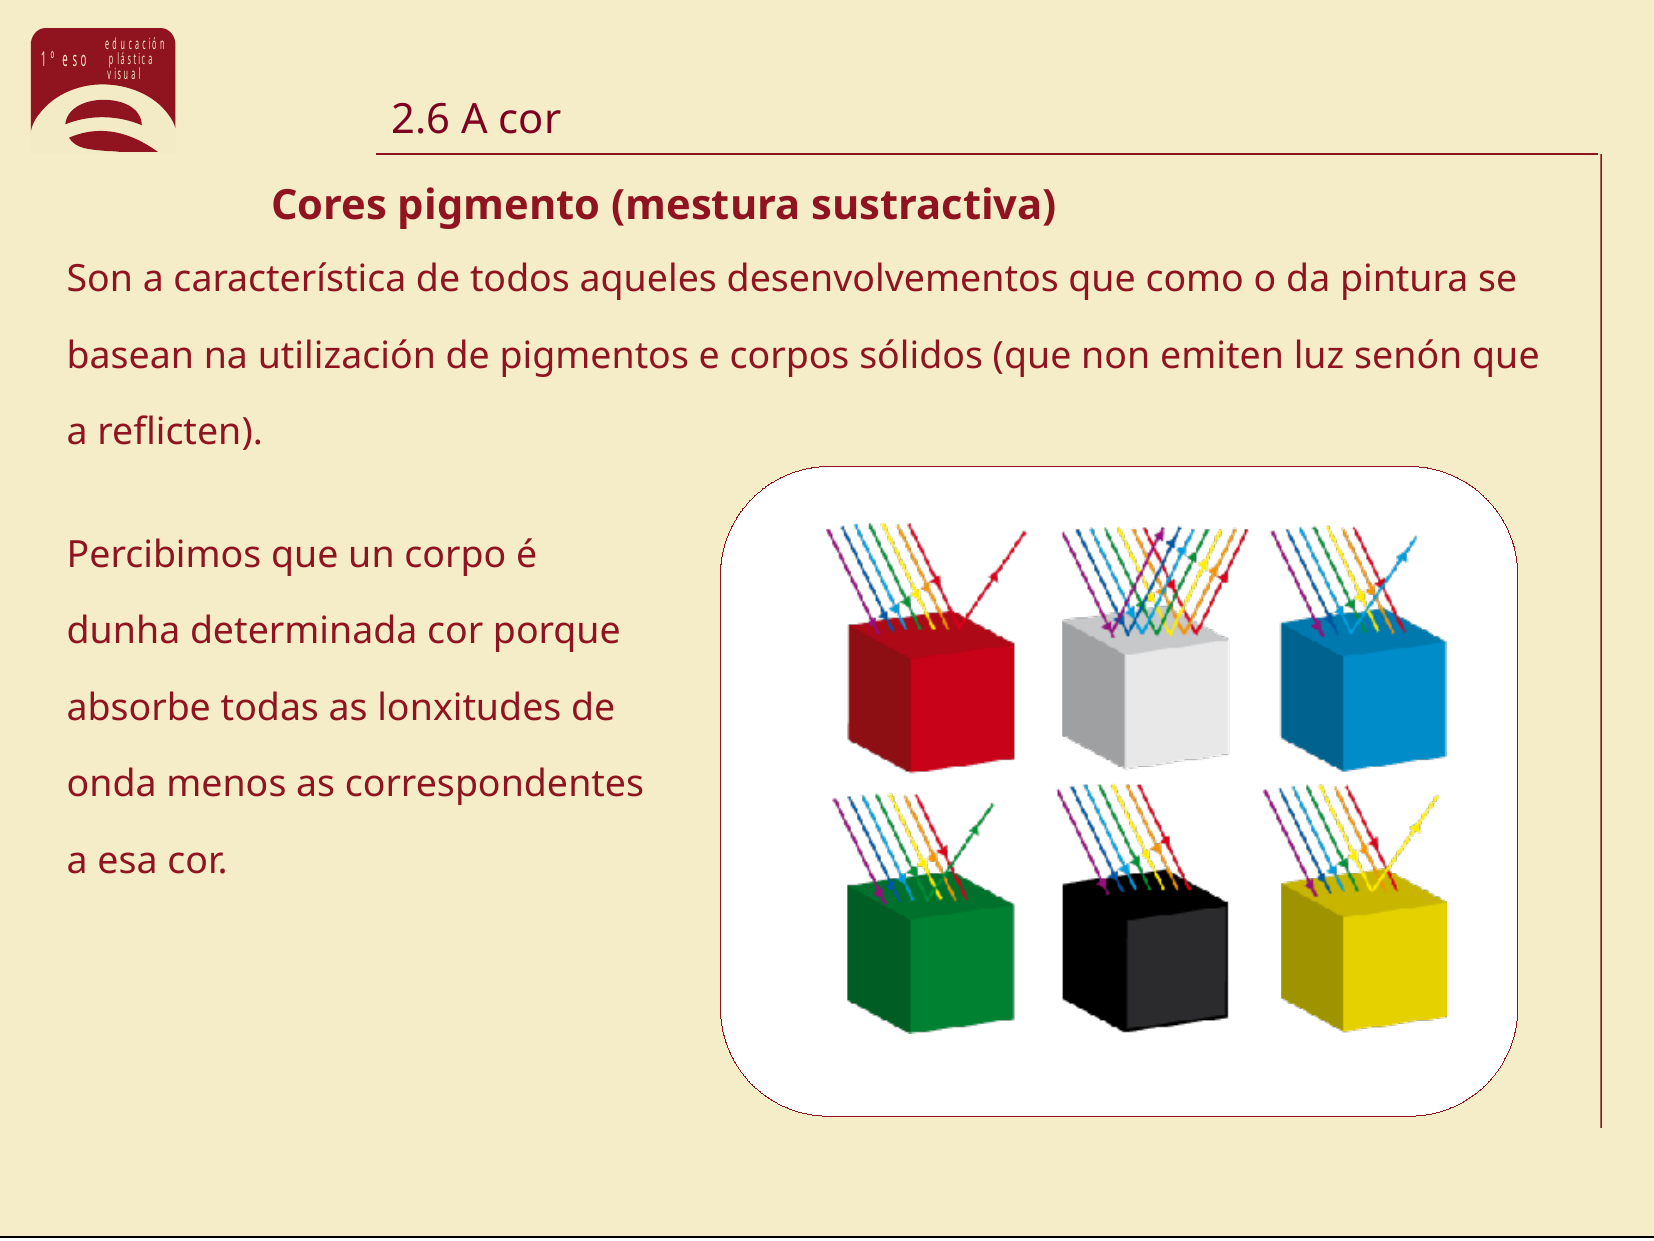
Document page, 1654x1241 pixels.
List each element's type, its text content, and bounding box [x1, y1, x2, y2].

text_box [720, 466, 1518, 1117]
picture [0, 0, 1654, 1241]
text_box Cores pigmento (mestura sustractiva) [147, 177, 1182, 231]
subtitle [82, 290, 1571, 1109]
text_box Percibimos que un corpo é dunha determinada cor porque absorbe todas as lonxitudes de onda menos as correspondentes a esa cor. [66, 534, 650, 852]
text_box Son a característica de todos aqueles desenvolvementos que como o da pintura se basean na utilización de pigmentos e corpos sólidos (que non emiten luz senón que a reflicten). [66, 250, 1565, 432]
text_box 2.6 A cor [391, 86, 845, 148]
